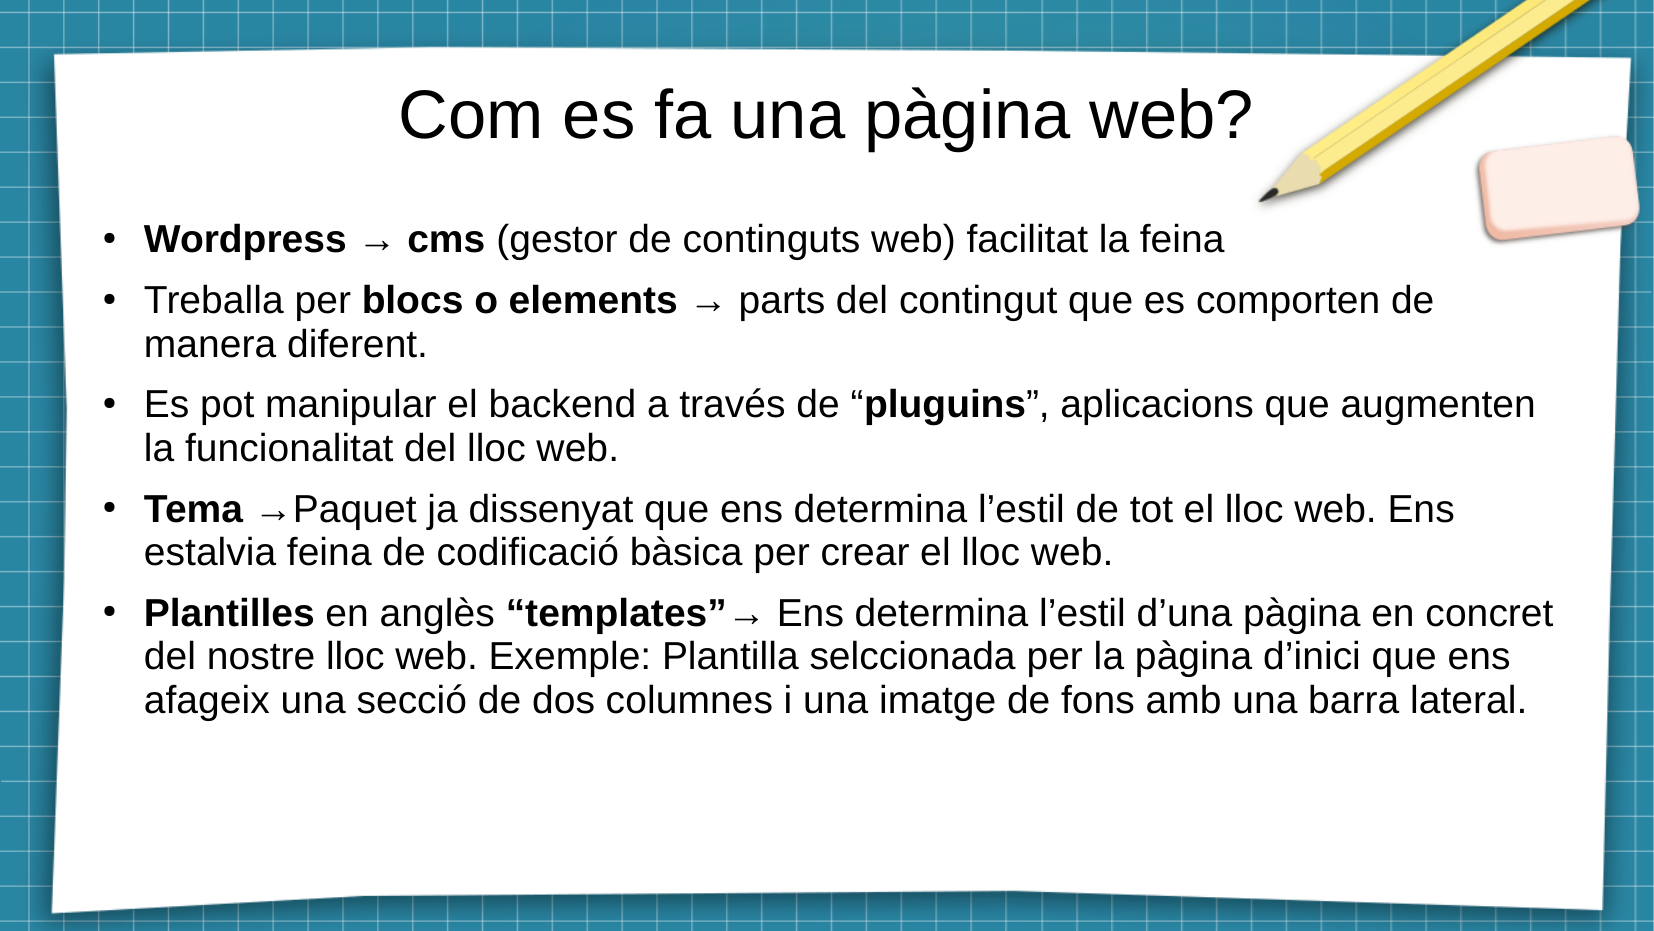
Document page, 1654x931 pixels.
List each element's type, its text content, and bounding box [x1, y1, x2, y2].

title Com es fa una pàgina web? [82, 37, 1571, 193]
picture [0, 0, 1654, 931]
list Wordpress → cms (gestor de continguts web) facilitat la feina Treballa per blocs o elements → parts del contingut que es comporten de manera diferent. Es pot manipular el backend a través de “pluguins”, aplicacions que augmenten la funcionalitat del lloc web. Tema →Paquet ja dissenyat que ens determina l’estil de tot el lloc web. Ens estalvia feina de codificació bàsica per crear el lloc web. Plantilles en anglès “templates”→ Ens determina l’estil d’una pàgina en concret del nostre lloc web. Exemple: Plantilla selccionada per la pàgina d’inici que ens afageix una secció de dos columnes i una imatge de fons amb una barra lateral. [88, 217, 1577, 758]
